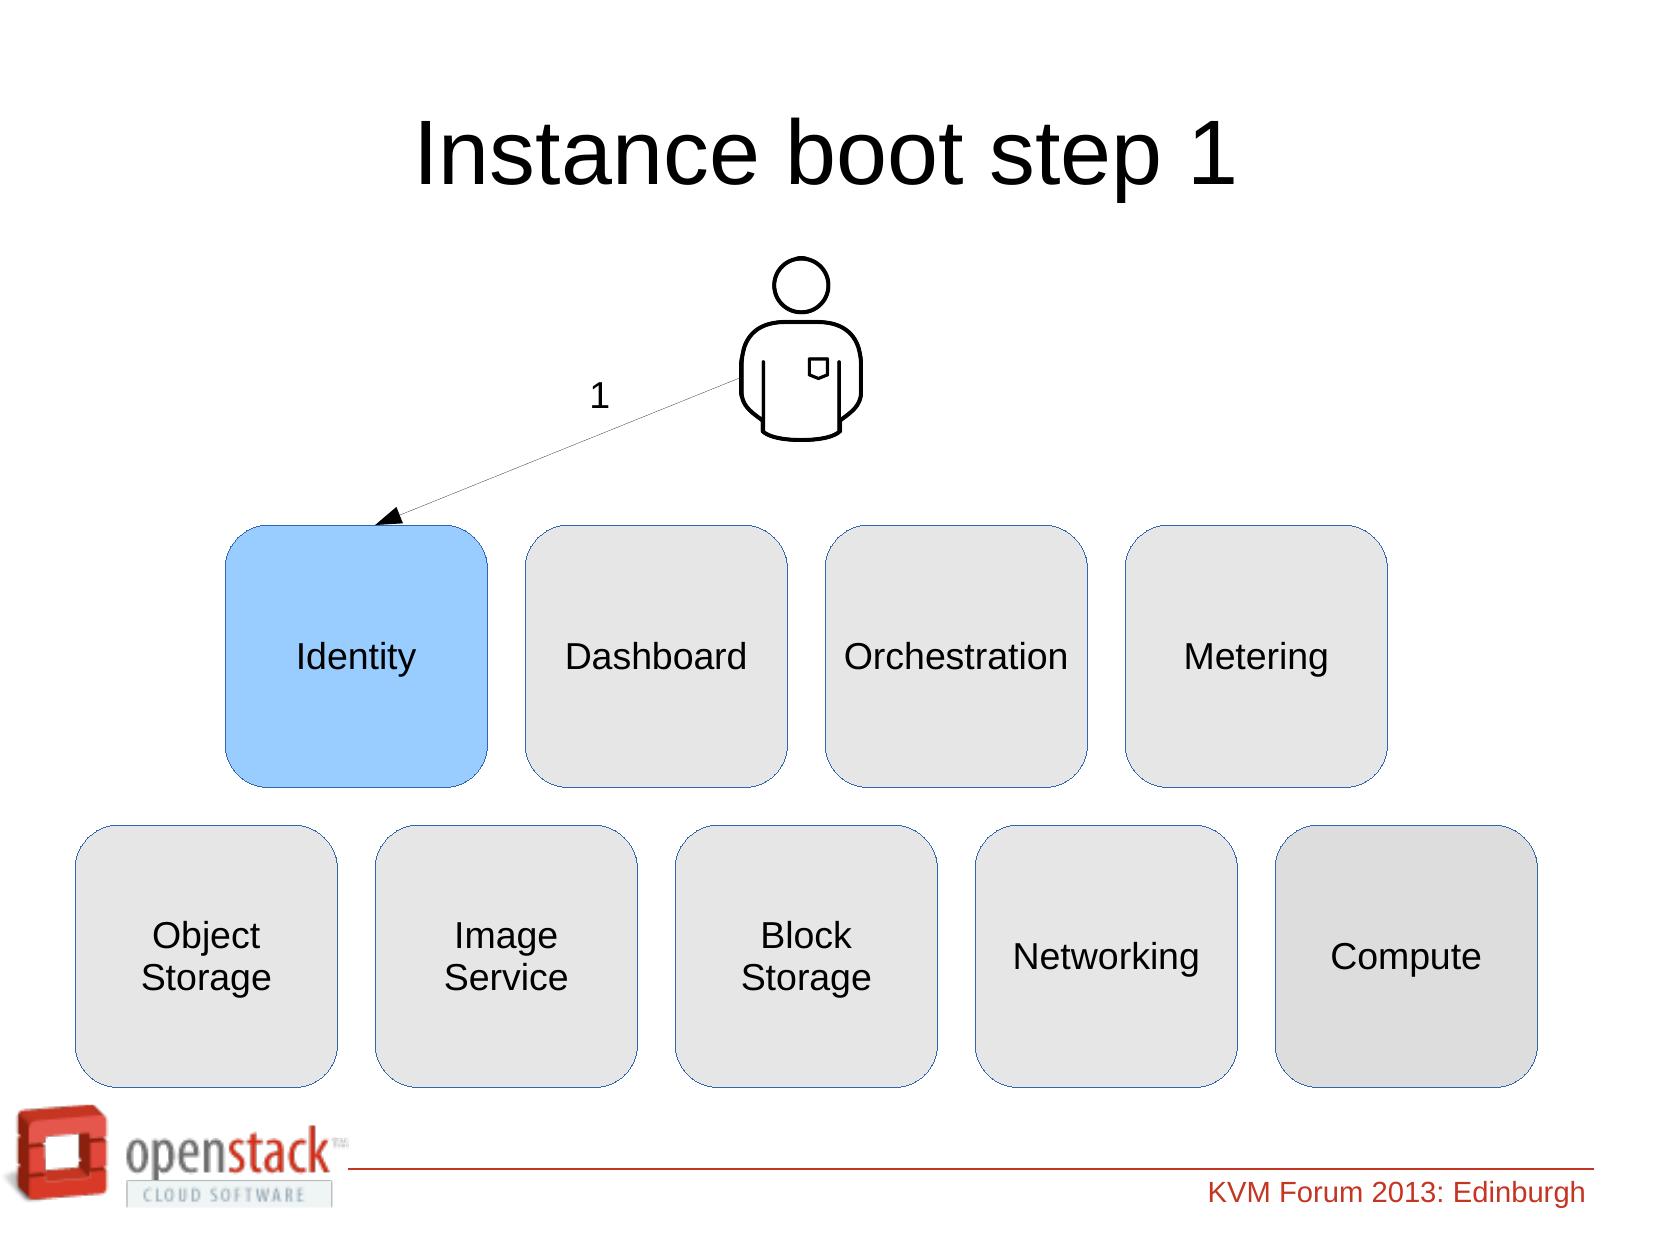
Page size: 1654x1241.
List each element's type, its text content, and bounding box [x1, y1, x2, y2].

text_box Metering [1125, 525, 1388, 788]
text_box Dashboard [525, 525, 788, 788]
picture [0, 1101, 349, 1219]
title Instance boot step 1 [82, 49, 1571, 257]
text_box Networking [975, 825, 1238, 1088]
text_box Object Storage [75, 825, 338, 1088]
text_box Block Storage [675, 825, 938, 1088]
text_box Image Service [375, 825, 638, 1088]
text_box 1 [574, 367, 650, 438]
text_box Identity [225, 525, 488, 788]
text_box Orchestration [825, 525, 1088, 788]
text_box Compute [1275, 825, 1538, 1088]
picture [739, 256, 863, 442]
